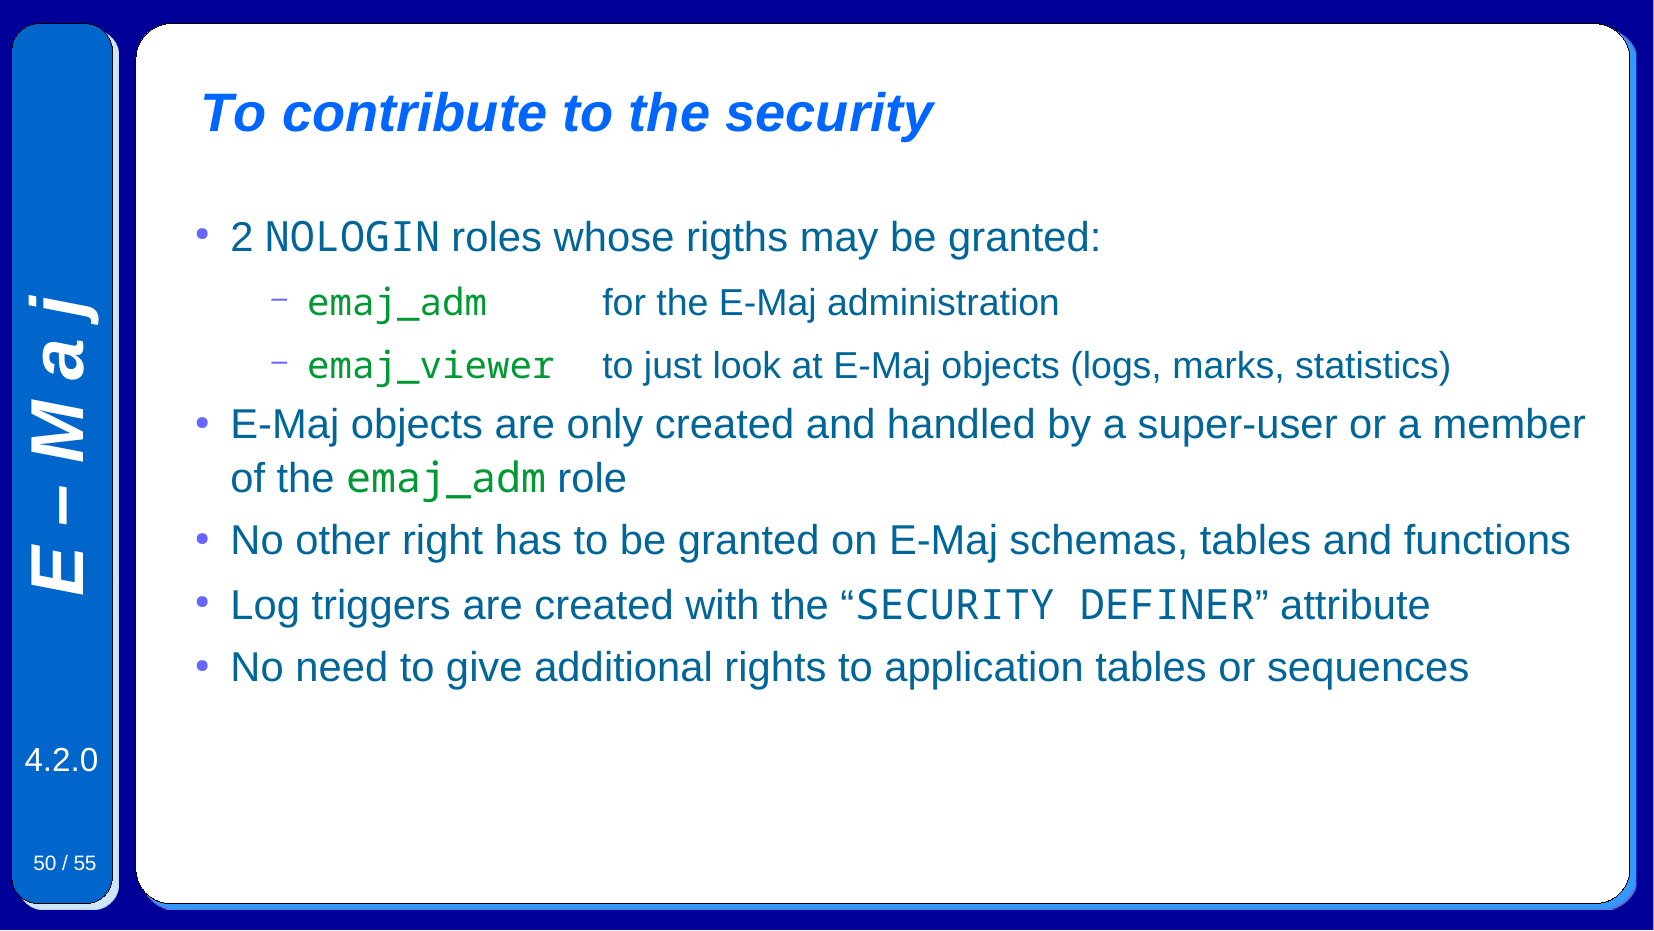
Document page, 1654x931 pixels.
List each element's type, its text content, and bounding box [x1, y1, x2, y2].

title To contribute to the security [200, 34, 1575, 191]
list 2 NOLOGIN roles whose rigths may be granted: emaj_adm for the E-Maj administration emaj_viewer to just look at E-Maj objects (logs, marks, statistics) E-Maj objects are only created and handled by a super-user or a member of the emaj_adm role No other right has to be granted on E-Maj schemas, tables and functions Log triggers are created with the “SECURITY DEFINER” attribute No need to give additional rights to application tables or sequences [177, 206, 1587, 827]
